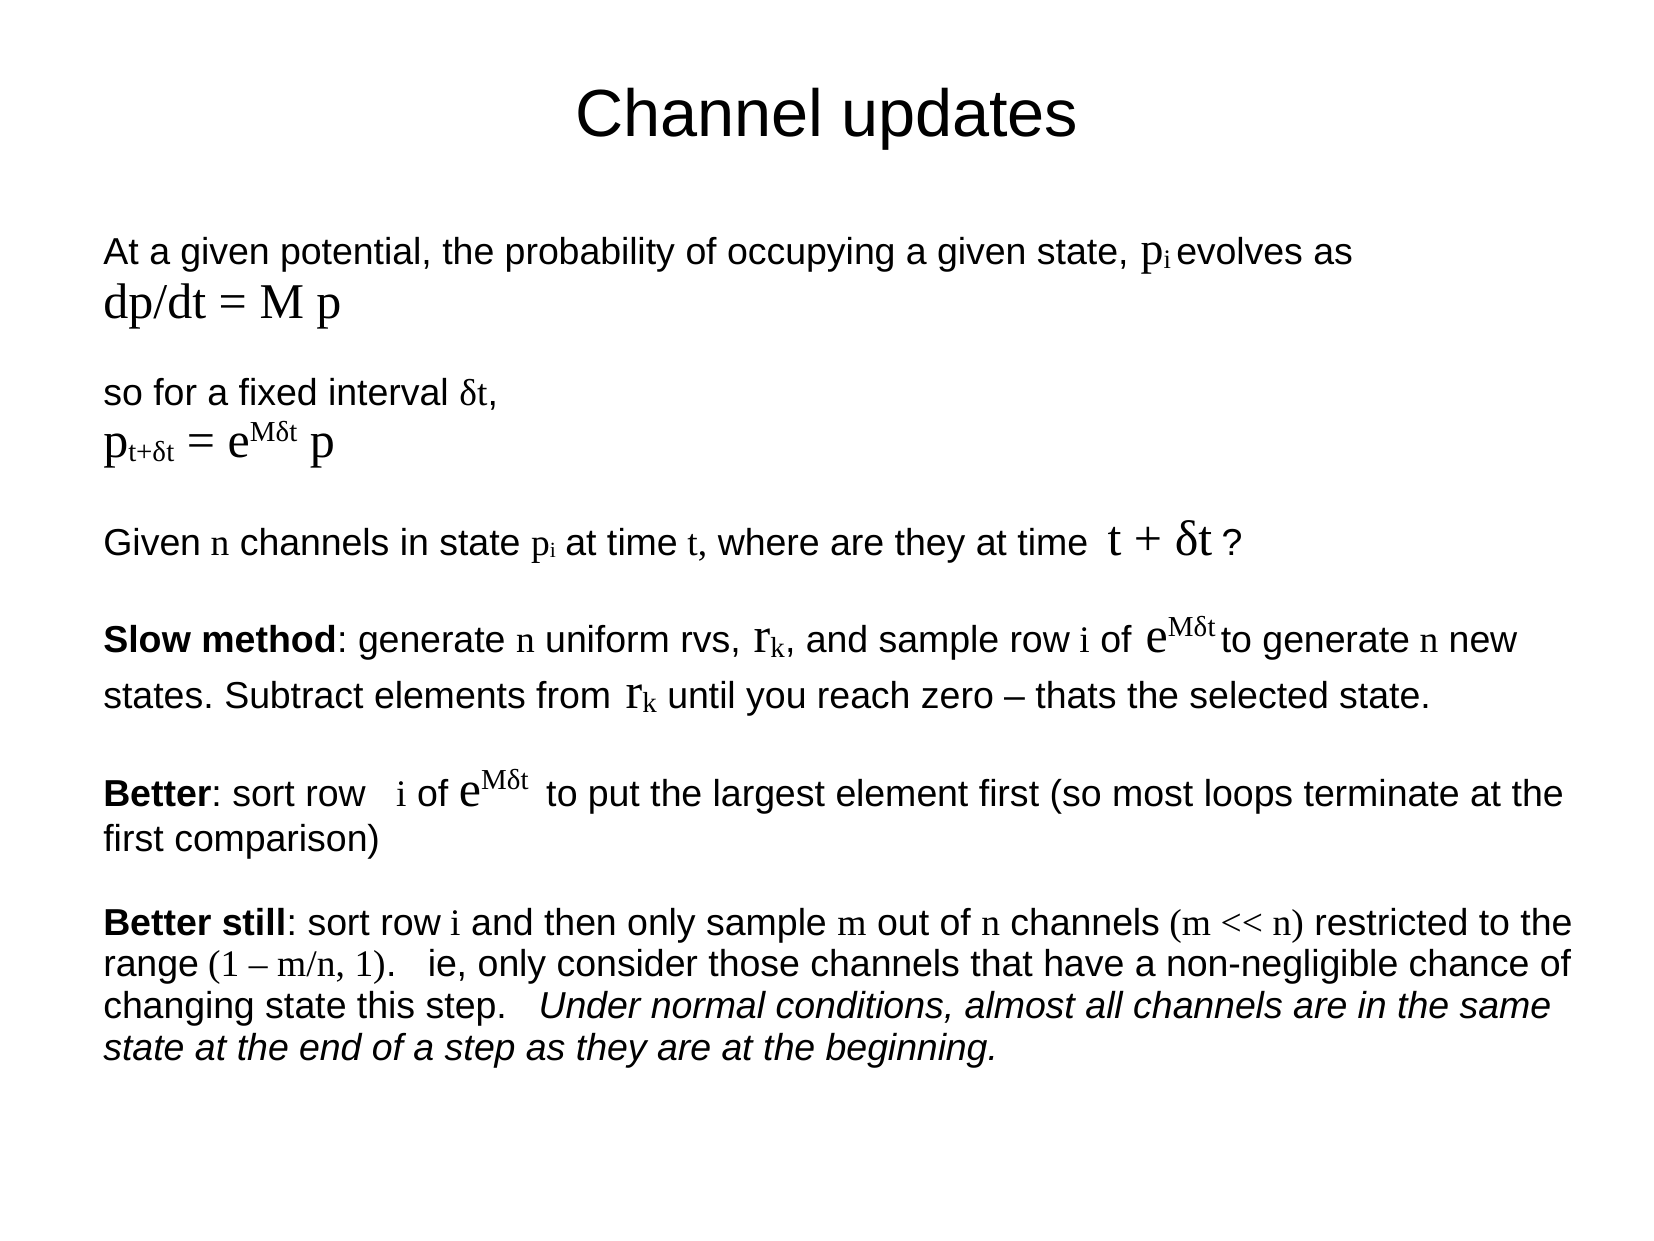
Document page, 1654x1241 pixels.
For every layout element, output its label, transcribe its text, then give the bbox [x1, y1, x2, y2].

text_box At a given potential, the probability of occupying a given state, pi evolves as dp/dt = M p so for a fixed interval δt, pt+δt = eMδt p Given n channels in state pi at time t, where are they at time t + δt ? Slow method: generate n uniform rvs, rk, and sample row i of eMδt to generate n new states. Subtract elements from rk until you reach zero – thats the selected state. Better: sort row i of eMδt to put the largest element first (so most loops terminate at the first comparison) Better still: sort row i and then only sample m out of n channels (m << n) restricted to the range (1 – m/n, 1). ie, only consider those channels that have a non-negligible chance of changing state this step. Under normal conditions, almost all channels are in the same state at the end of a step as they are at the beginning. [88, 216, 1599, 1241]
title Channel updates [82, 49, 1571, 178]
